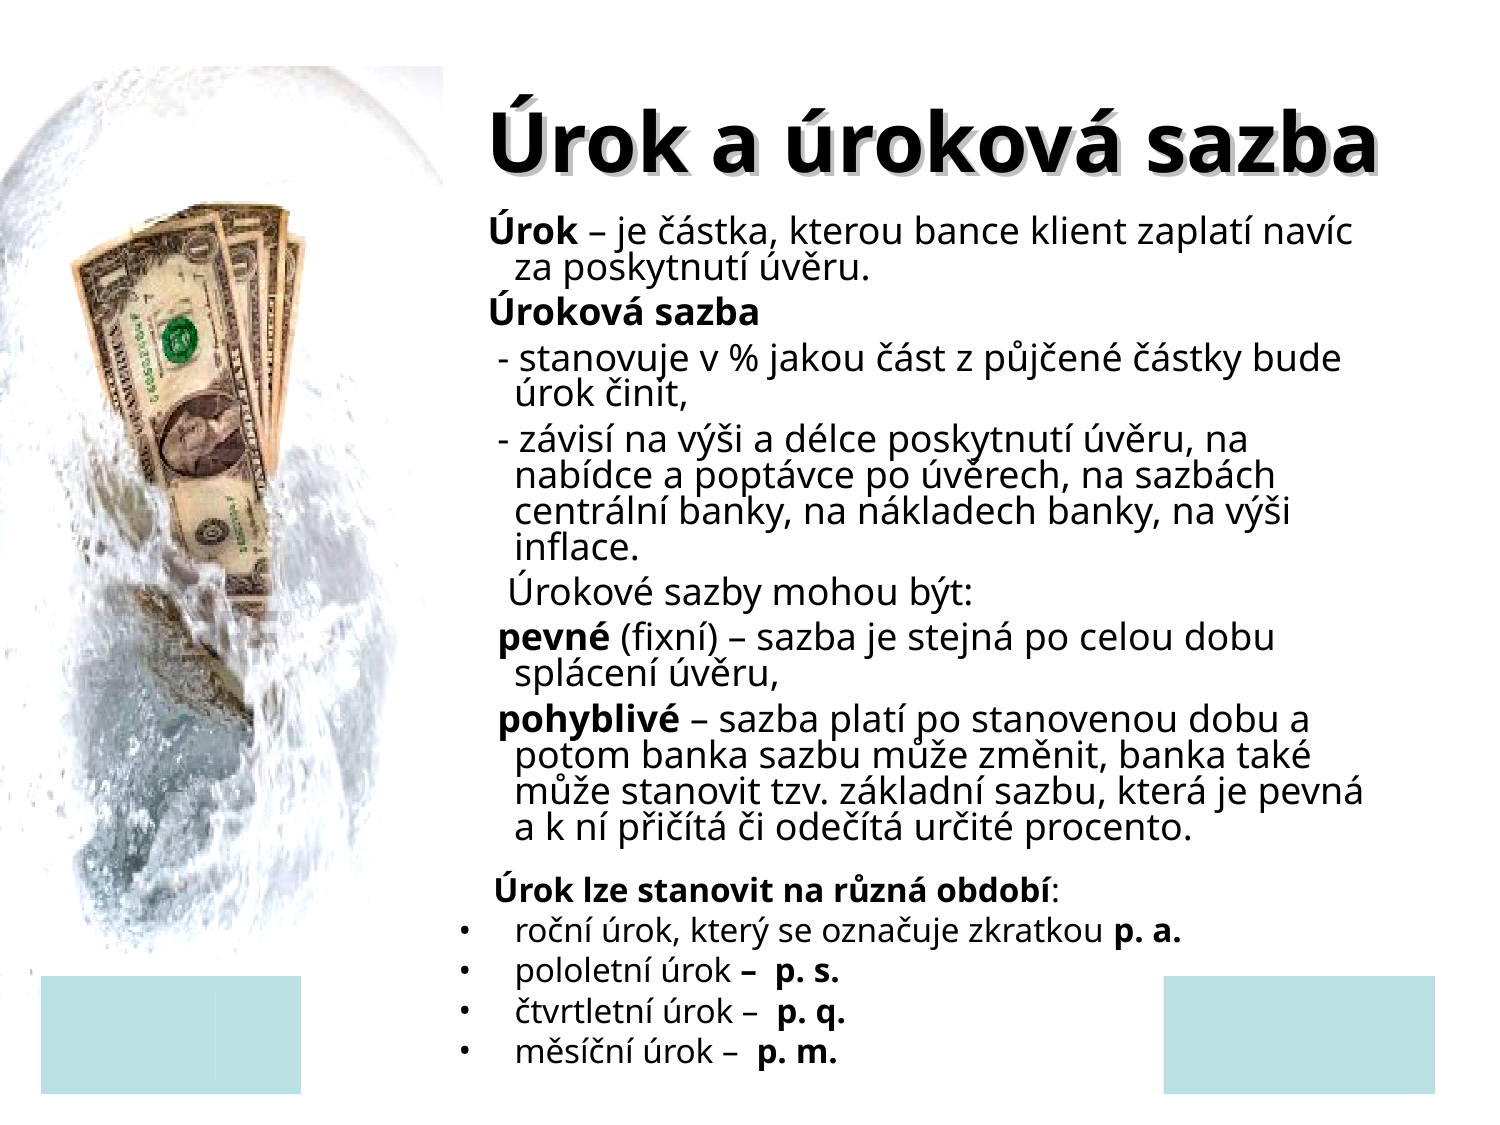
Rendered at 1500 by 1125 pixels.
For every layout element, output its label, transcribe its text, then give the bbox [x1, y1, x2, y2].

text_box Úrok – je částka, kterou bance klient zaplatí navíc za poskytnutí úvěru. Úroková sazba - stanovuje v % jakou část z půjčené částky bude úrok činit, - závisí na výši a délce poskytnutí úvěru, na nabídce a poptávce po úvěrech, na sazbách centrální banky, na nákladech banky, na výši inflace. Úrokové sazby mohou být: pevné (fixní) – sazba je stejná po celou dobu splácení úvěru, pohyblivé – sazba platí po stanovenou dobu a potom banka sazbu může změnit, banka také může stanovit tzv. základní sazbu, která je pevná a k ní přičítá či odečítá určité procento. [443, 208, 1400, 855]
text_box [1163, 976, 1436, 1095]
text_box [41, 976, 301, 1095]
text_box Úrok a úroková sazba [442, 45, 1426, 233]
picture [0, 66, 443, 1047]
text_box Úrok lze stanovit na různá období: roční úrok, který se označuje zkratkou p. a. pololetní úrok – p. s. čtvrtletní úrok – p. q. měsíční úrok – p. m. [442, 869, 1412, 1078]
